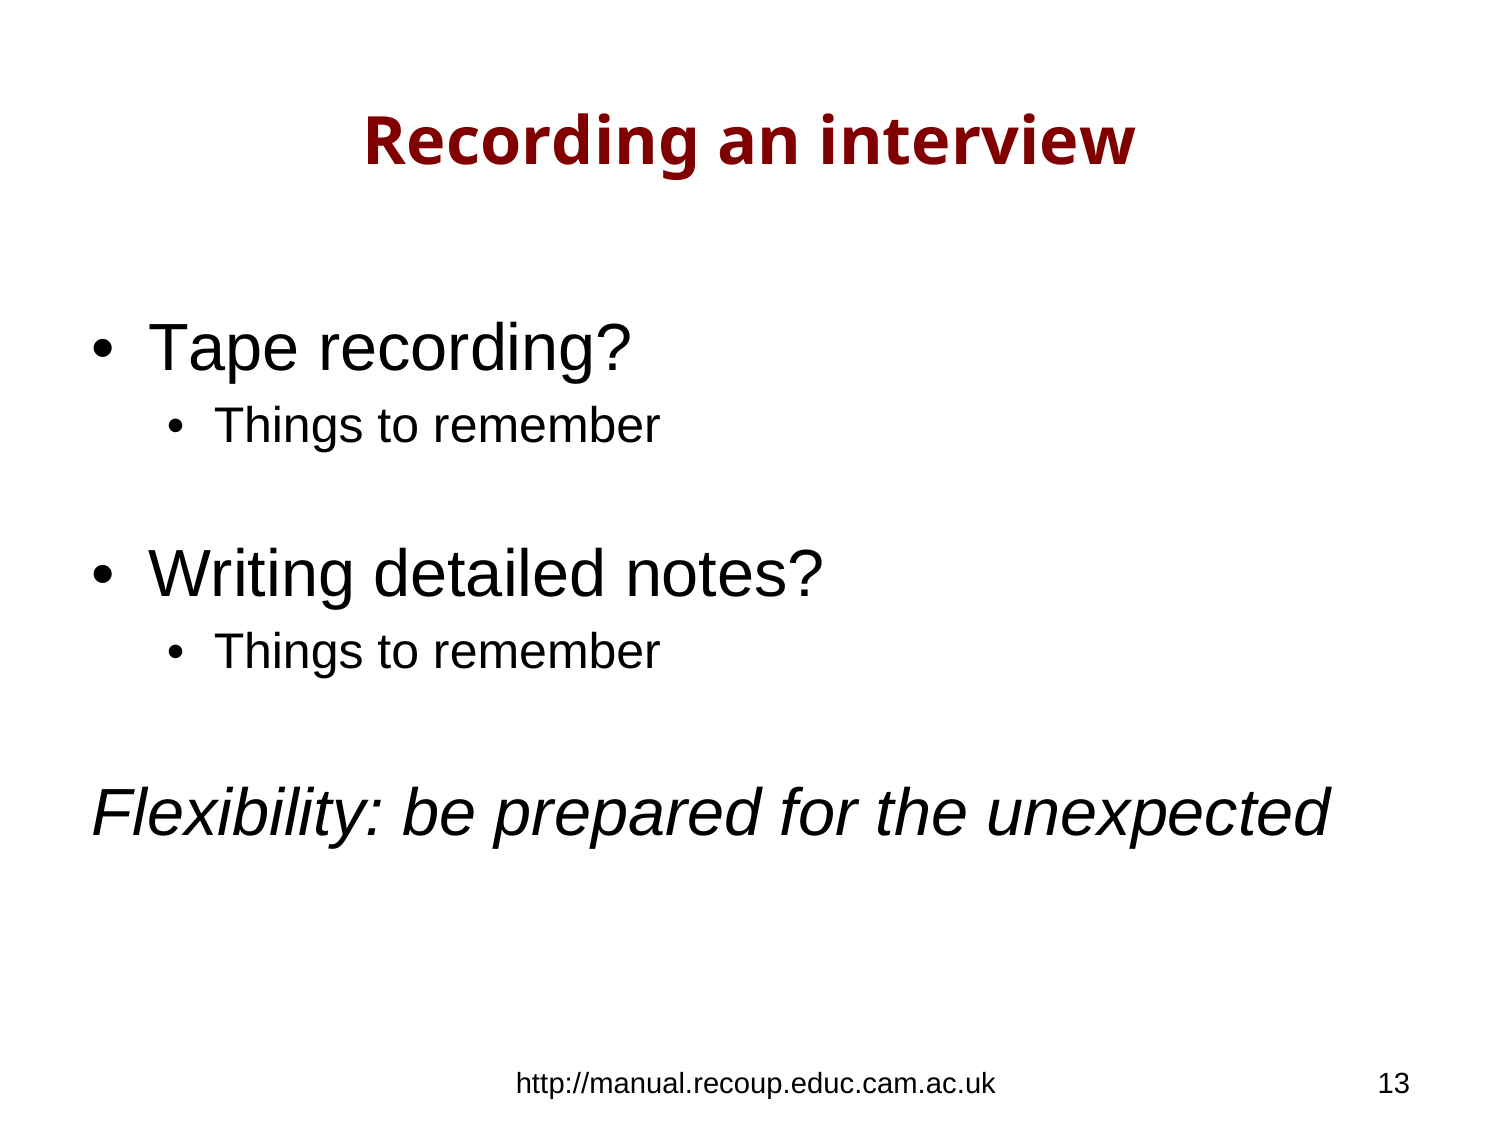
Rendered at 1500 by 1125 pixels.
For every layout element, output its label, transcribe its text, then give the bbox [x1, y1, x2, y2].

title Recording an interview [75, 45, 1426, 233]
list Tape recording? Things to remember Writing detailed notes? Things to remember Flexibility: be prepared for the unexpected [76, 302, 1427, 958]
